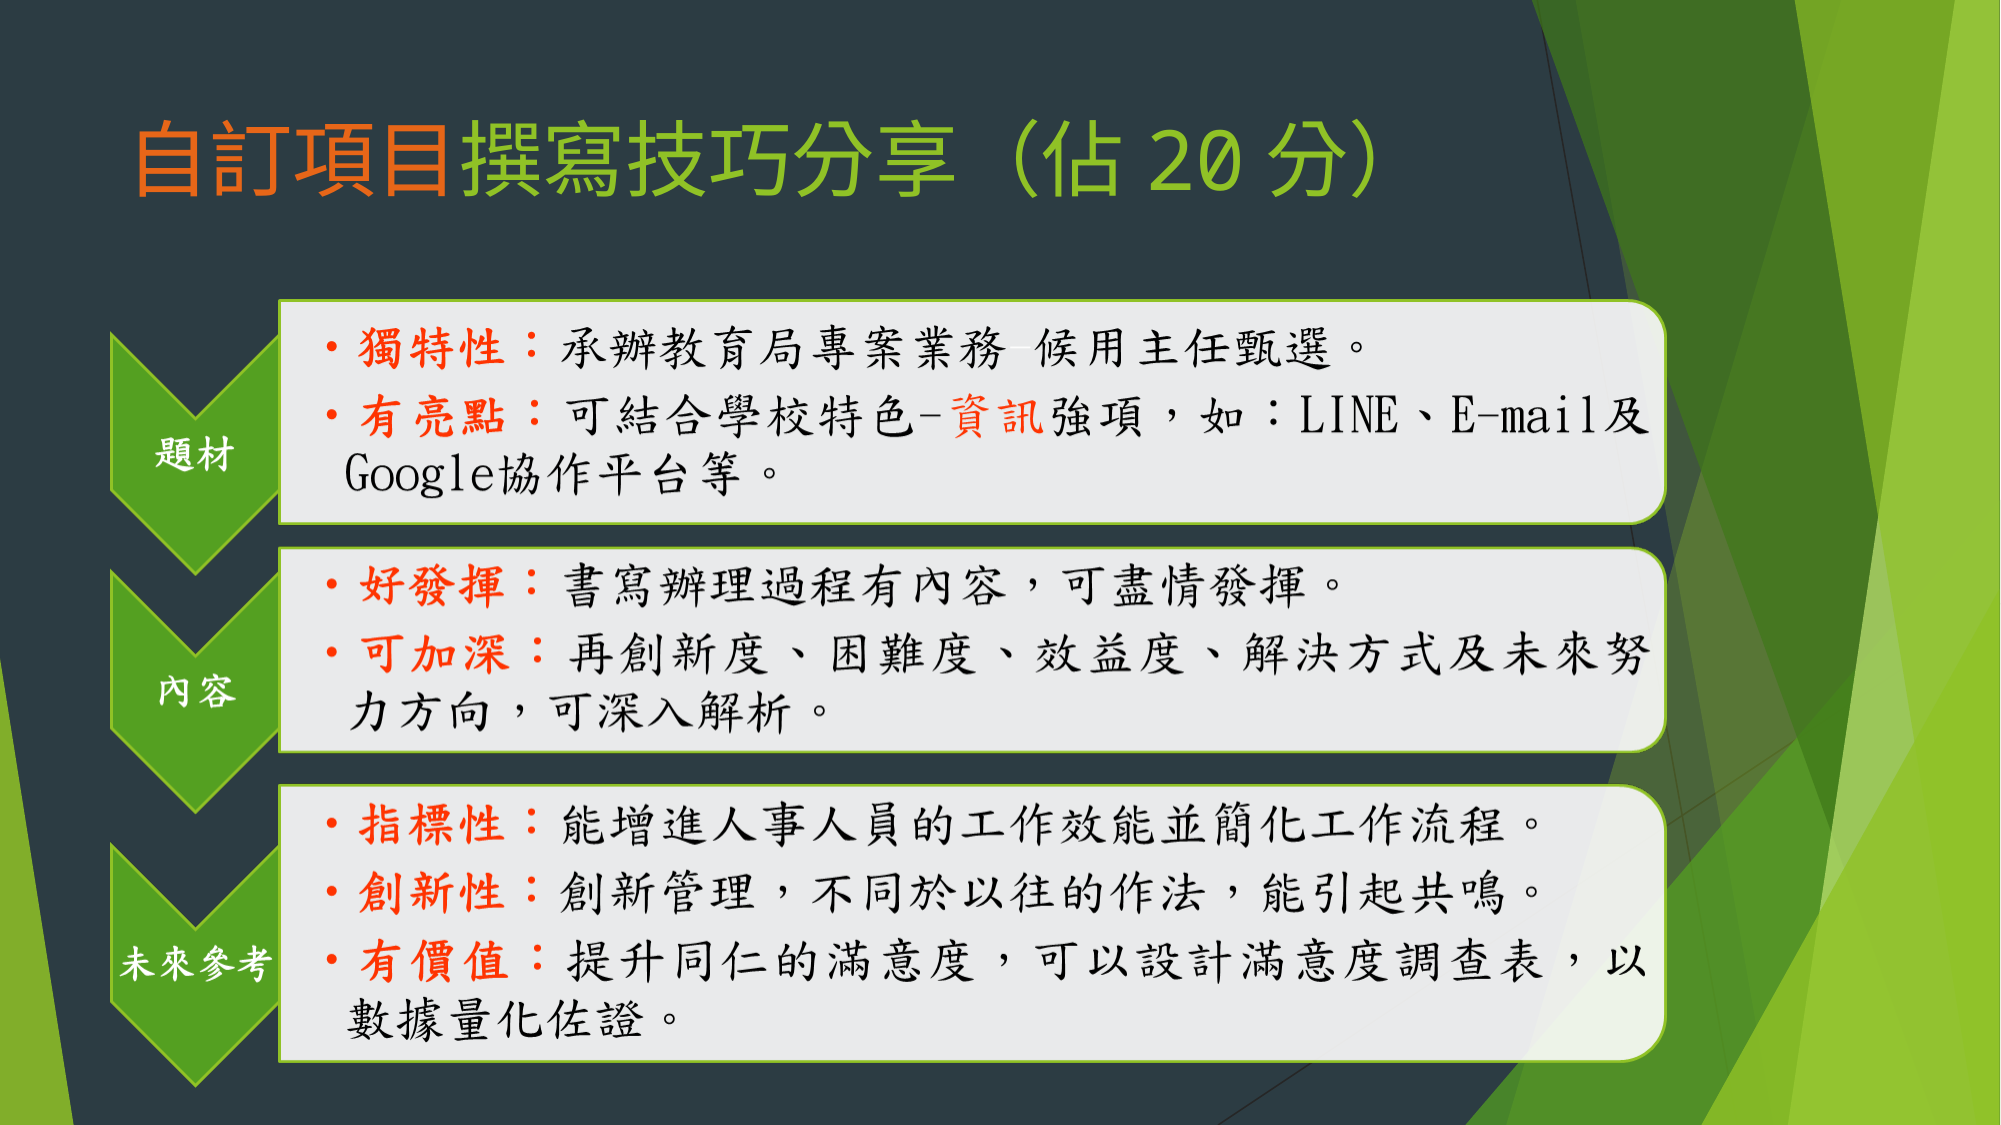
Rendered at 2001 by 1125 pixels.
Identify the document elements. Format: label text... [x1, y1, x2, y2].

title 自訂項目撰寫技巧分享（佔20分） [111, 99, 1522, 298]
picture [90, 298, 1686, 1089]
